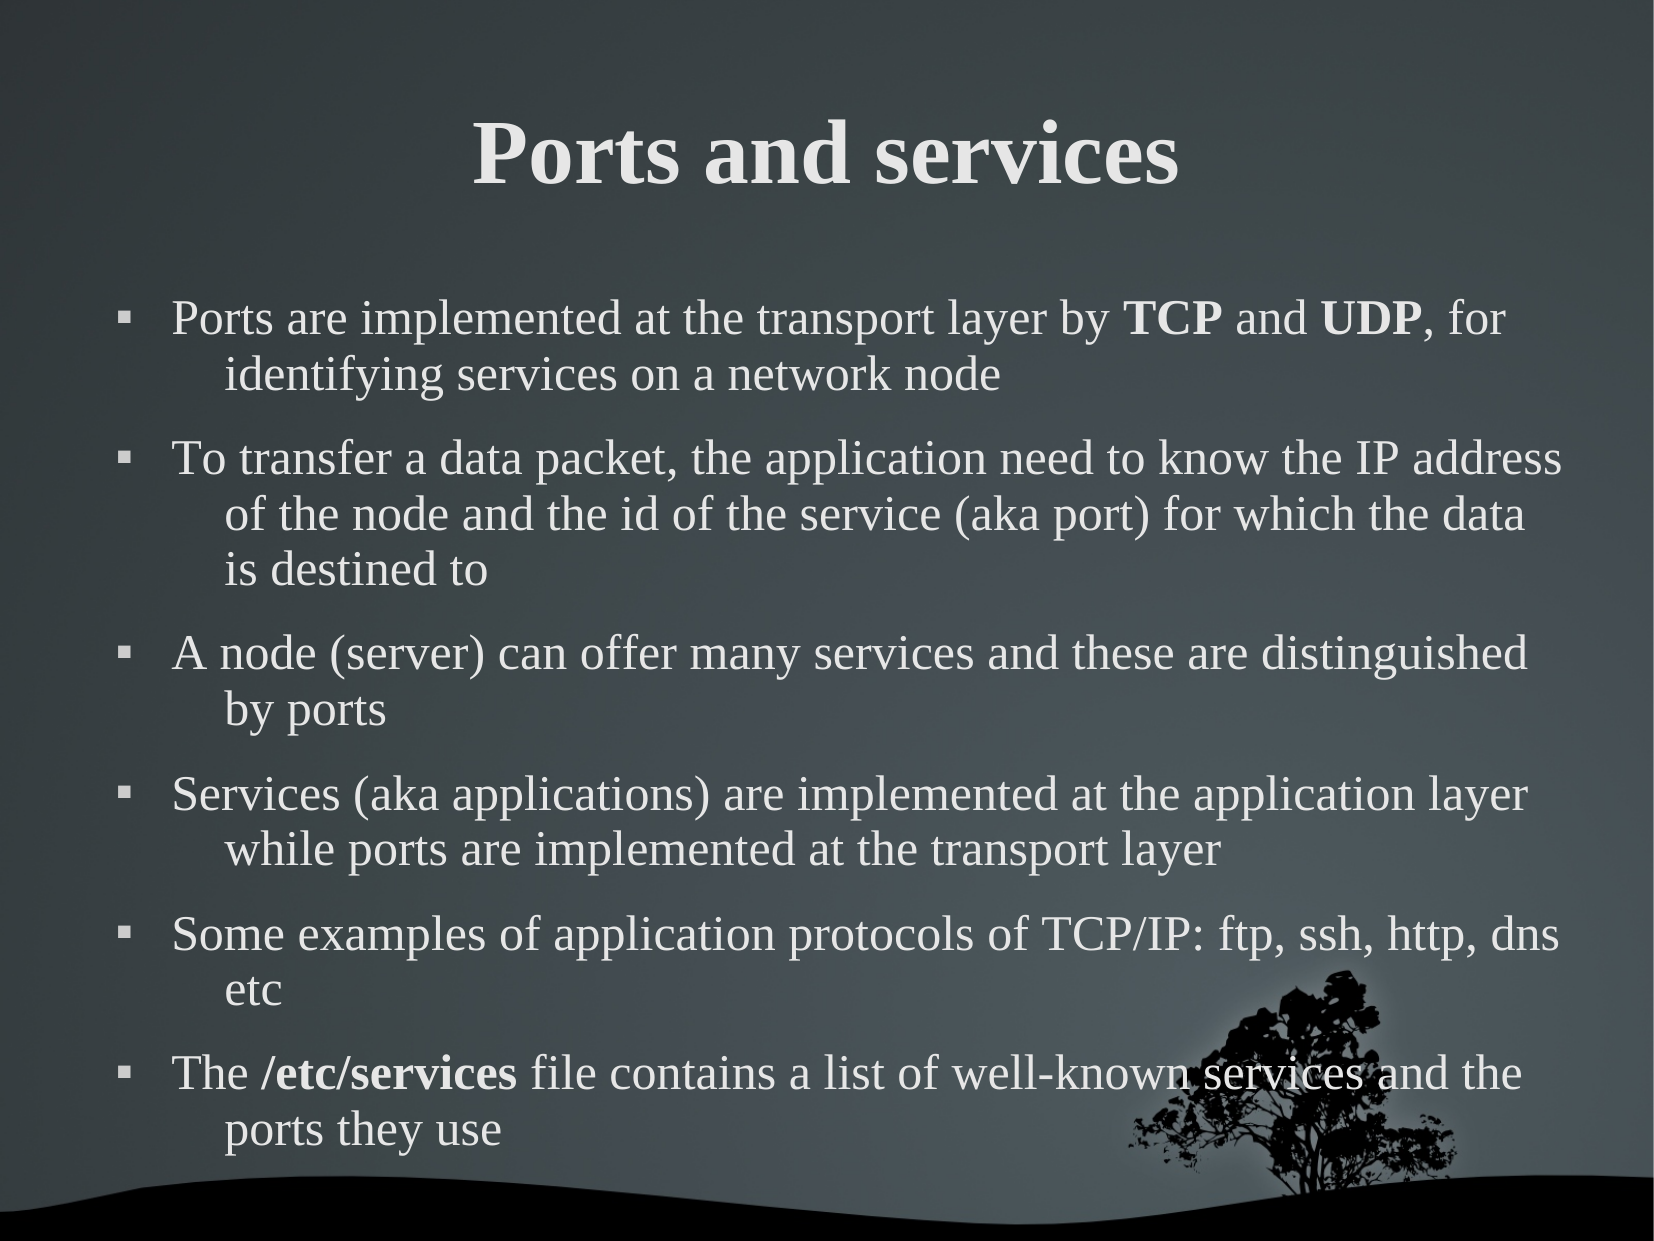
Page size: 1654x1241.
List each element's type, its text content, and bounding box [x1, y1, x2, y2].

picture [0, 0, 1654, 1241]
title Ports and services [82, 49, 1571, 257]
list Ports are implemented at the transport layer by TCP and UDP, for identifying services on a network node To transfer a data packet, the application need to know the IP address of the node and the id of the service (aka port) for which the data is destined to A node (server) can offer many services and these are distinguished by ports Services (aka applications) are implemented at the application layer while ports are implemented at the transport layer Some examples of application protocols of TCP/IP: ftp, ssh, http, dns etc The /etc/services file contains a list of well-known services and the ports they use [82, 290, 1571, 1234]
